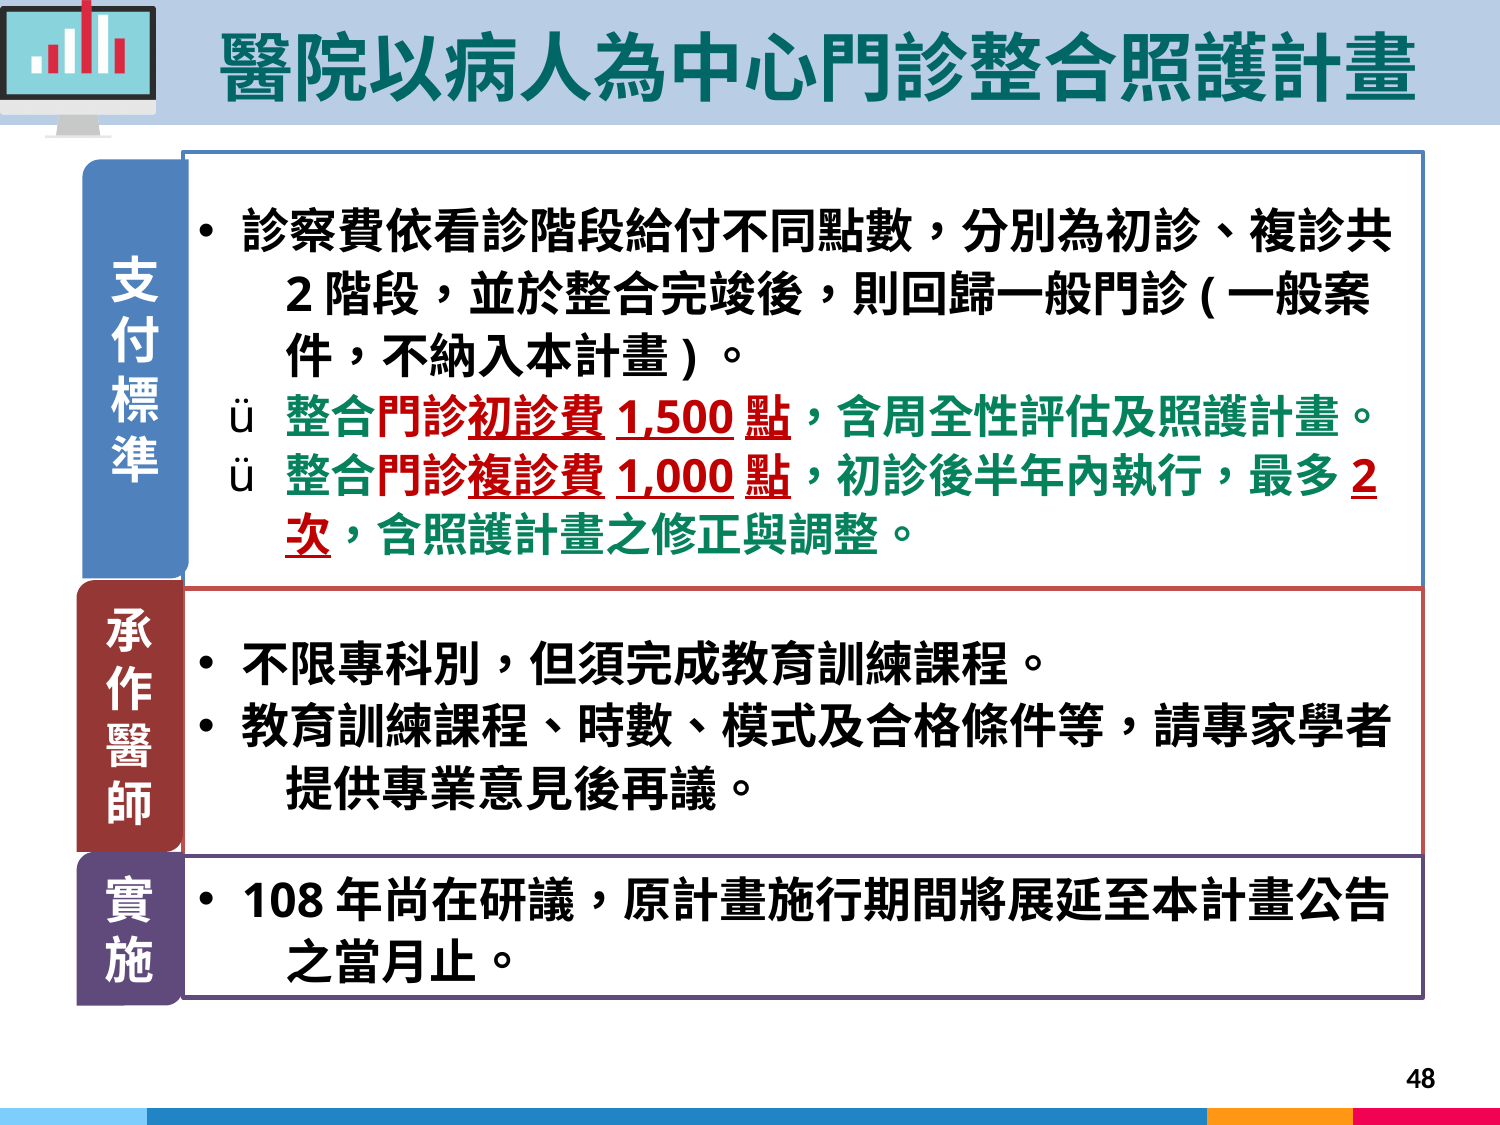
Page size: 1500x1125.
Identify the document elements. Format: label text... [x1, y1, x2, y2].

text_box 診察費依看診階段給付不同點數，分別為初診、複診共2階段，並於整合完竣後，則回歸一般門診(一般案件，不納入本計畫)。 整合門診初診費1,500點，含周全性評估及照護計畫。 整合門診複診費1,000點，初診後半年內執行，最多2次，含照護計畫之修正與調整。 [182, 151, 1424, 586]
text_box 108年尚在研議，原計畫施行期間將展延至本計畫公告之當月止。 [183, 856, 1424, 998]
text_box <編號> [1391, 1043, 1482, 1113]
text_box 支付標準 [82, 159, 189, 579]
text_box 承作醫師 [76, 580, 183, 852]
text_box 不限專科別，但須完成教育訓練課程。 教育訓練課程、時數、模式及合格條件等，請專家學者提供專業意見後再議。 [182, 588, 1424, 854]
picture [0, 0, 156, 141]
title 醫院以病人為中心門診整合照護計畫 [156, 0, 1500, 130]
text_box 實施 [76, 851, 184, 1006]
